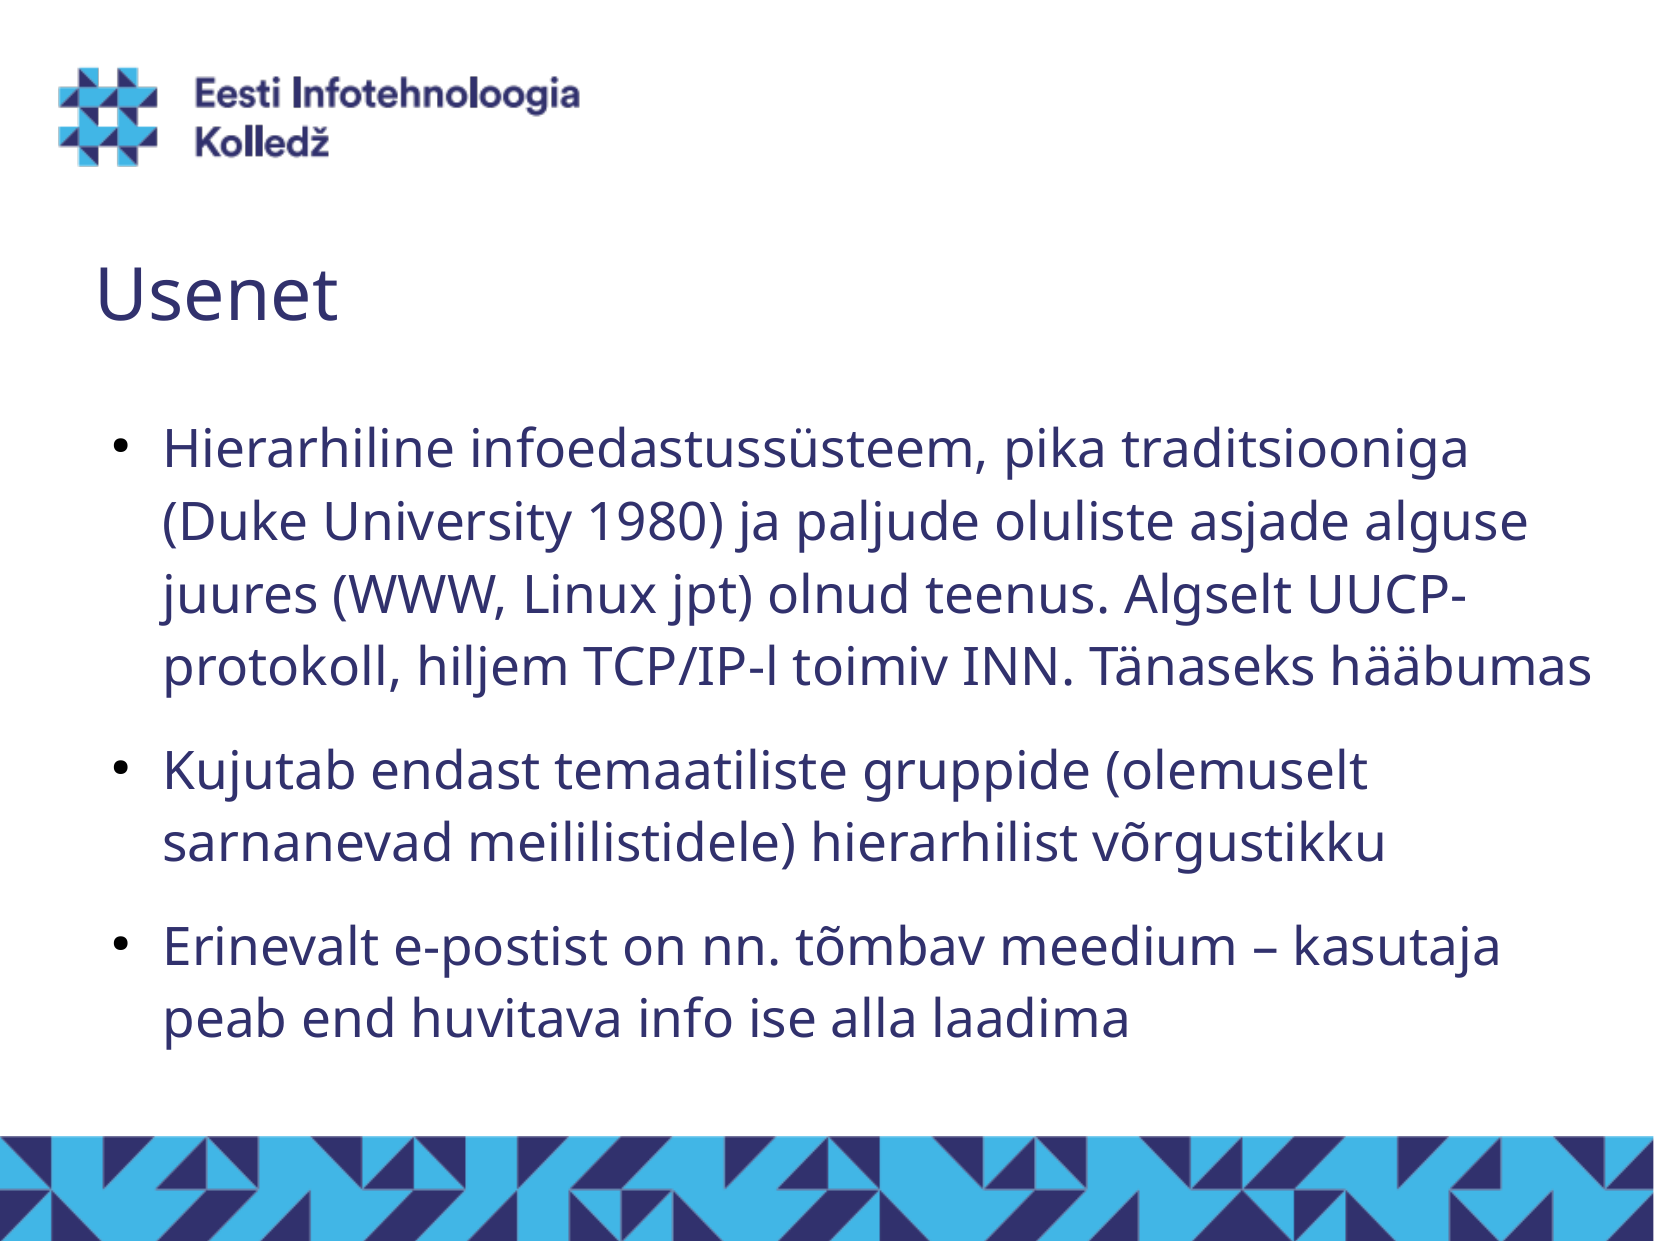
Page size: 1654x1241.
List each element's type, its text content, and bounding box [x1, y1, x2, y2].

list Hierarhiline infoedastussüsteem, pika traditsiooniga (Duke University 1980) ja paljude oluliste asjade alguse juures (WWW, Linux jpt) olnud teenus. Algselt UUCP-protokoll, hiljem TCP/IP-l toimiv INN. Tänaseks hääbumas Kujutab endast temaatiliste gruppide (olemuselt sarnanevad meililistidele) hierarhilist võrgustikku Erinevalt e-postist on nn. tõmbav meedium – kasutaja peab end huvitava info ise alla laadima [94, 411, 1607, 1111]
title Usenet [94, 188, 1607, 396]
